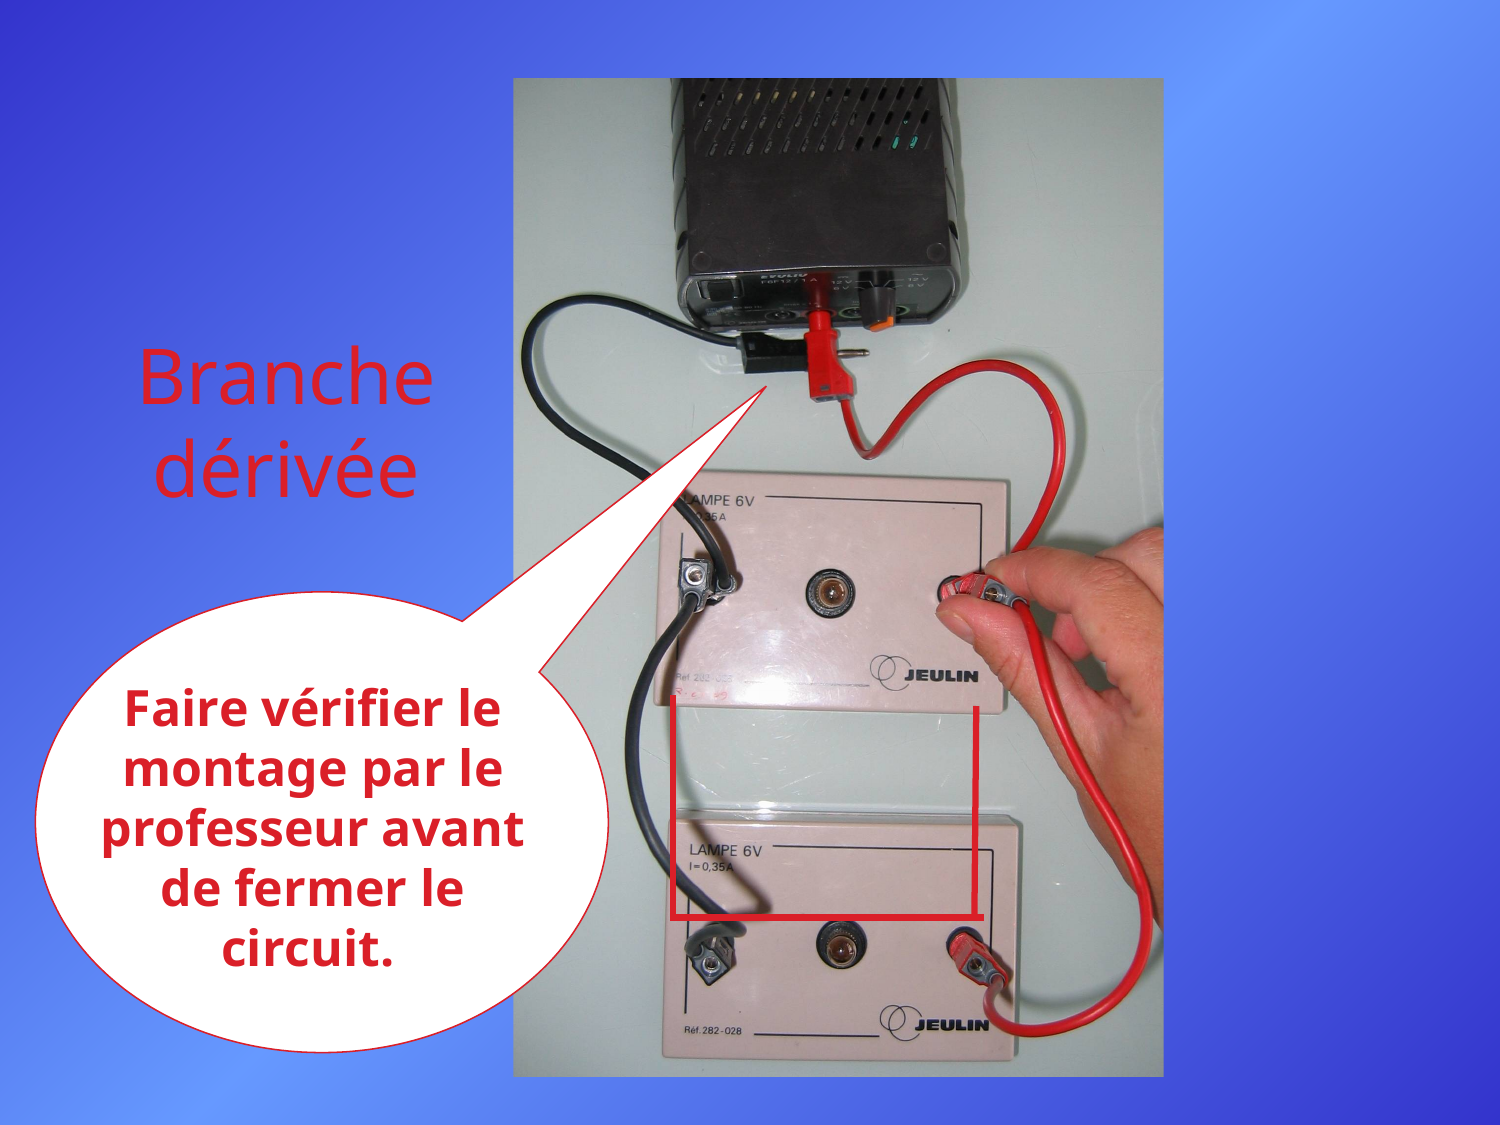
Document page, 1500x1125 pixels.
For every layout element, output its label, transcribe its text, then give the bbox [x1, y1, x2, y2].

text_box [119, 985, 525, 1053]
text_box [35, 703, 76, 941]
text_box Faire vérifier le montage par le professeur avant de fermer le circuit. [76, 668, 550, 985]
text_box [550, 682, 609, 962]
picture [513, 78, 1164, 1077]
text_box [109, 386, 767, 668]
text_box Branche dérivée [76, 320, 497, 513]
